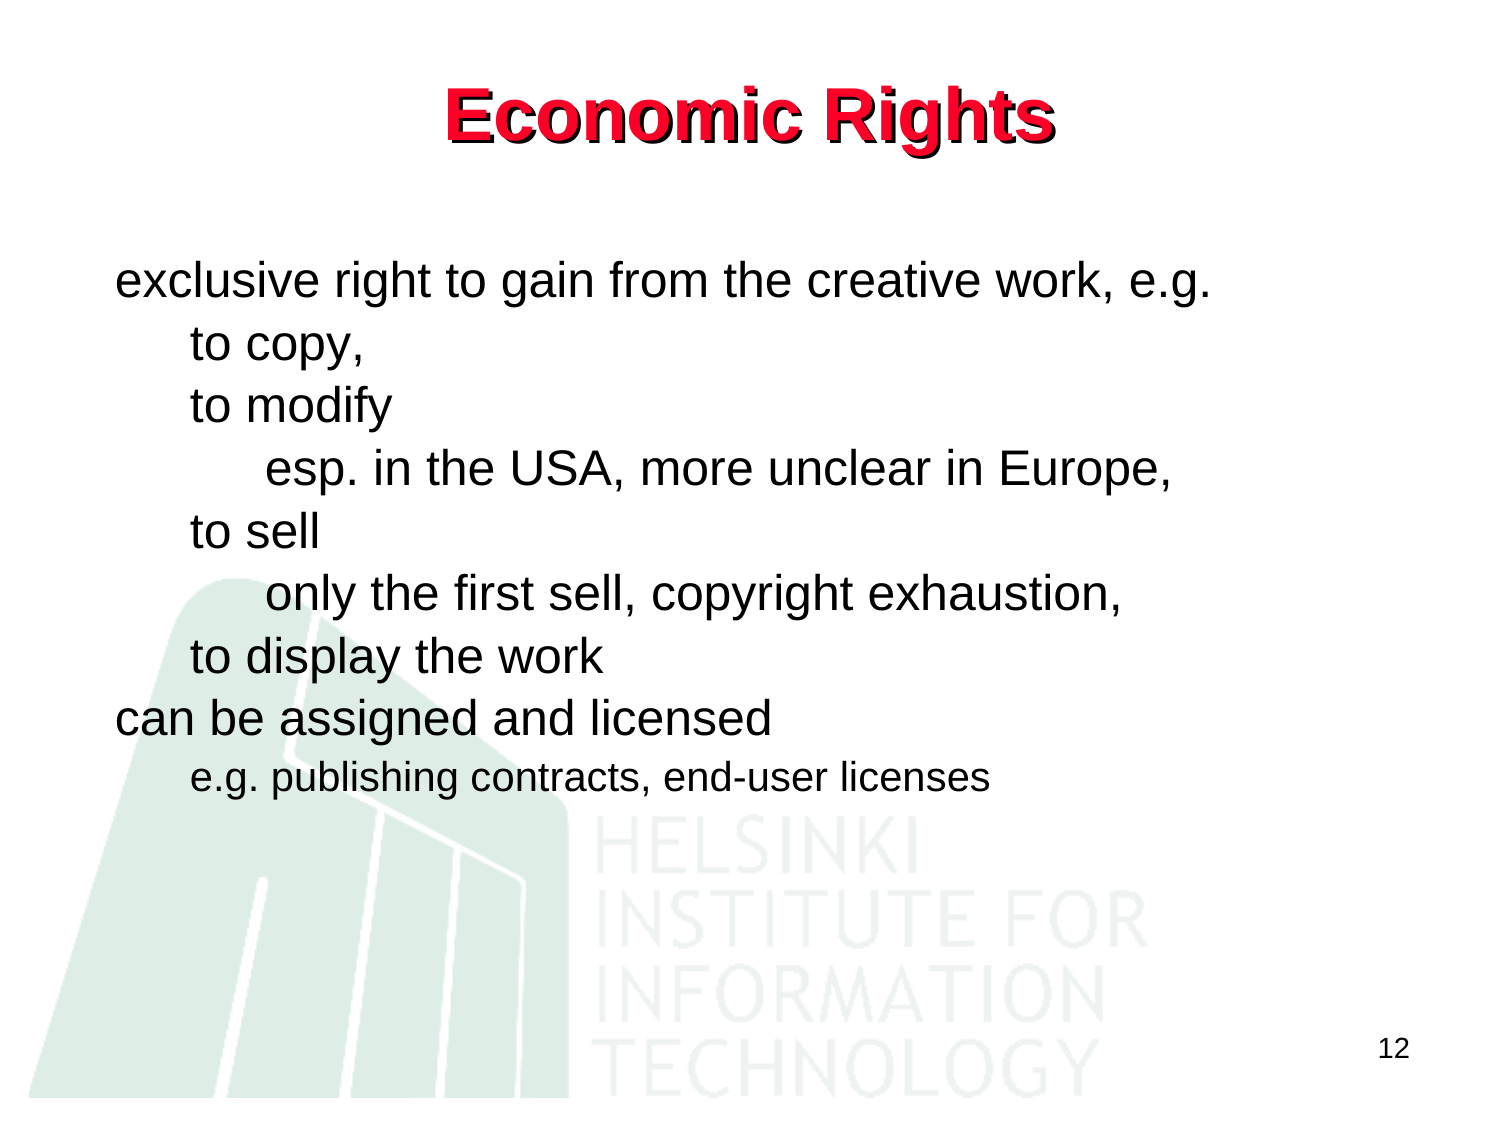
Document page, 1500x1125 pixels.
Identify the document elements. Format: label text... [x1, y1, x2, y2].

title Economic Rights [99, 61, 1401, 175]
list exclusive right to gain from the creative work, e.g. to copy, to modify esp. in the USA, more unclear in Europe, to sell only the first sell, copyright exhaustion, to display the work can be assigned and licensed e.g. publishing contracts, end-user licenses [99, 249, 1401, 1095]
